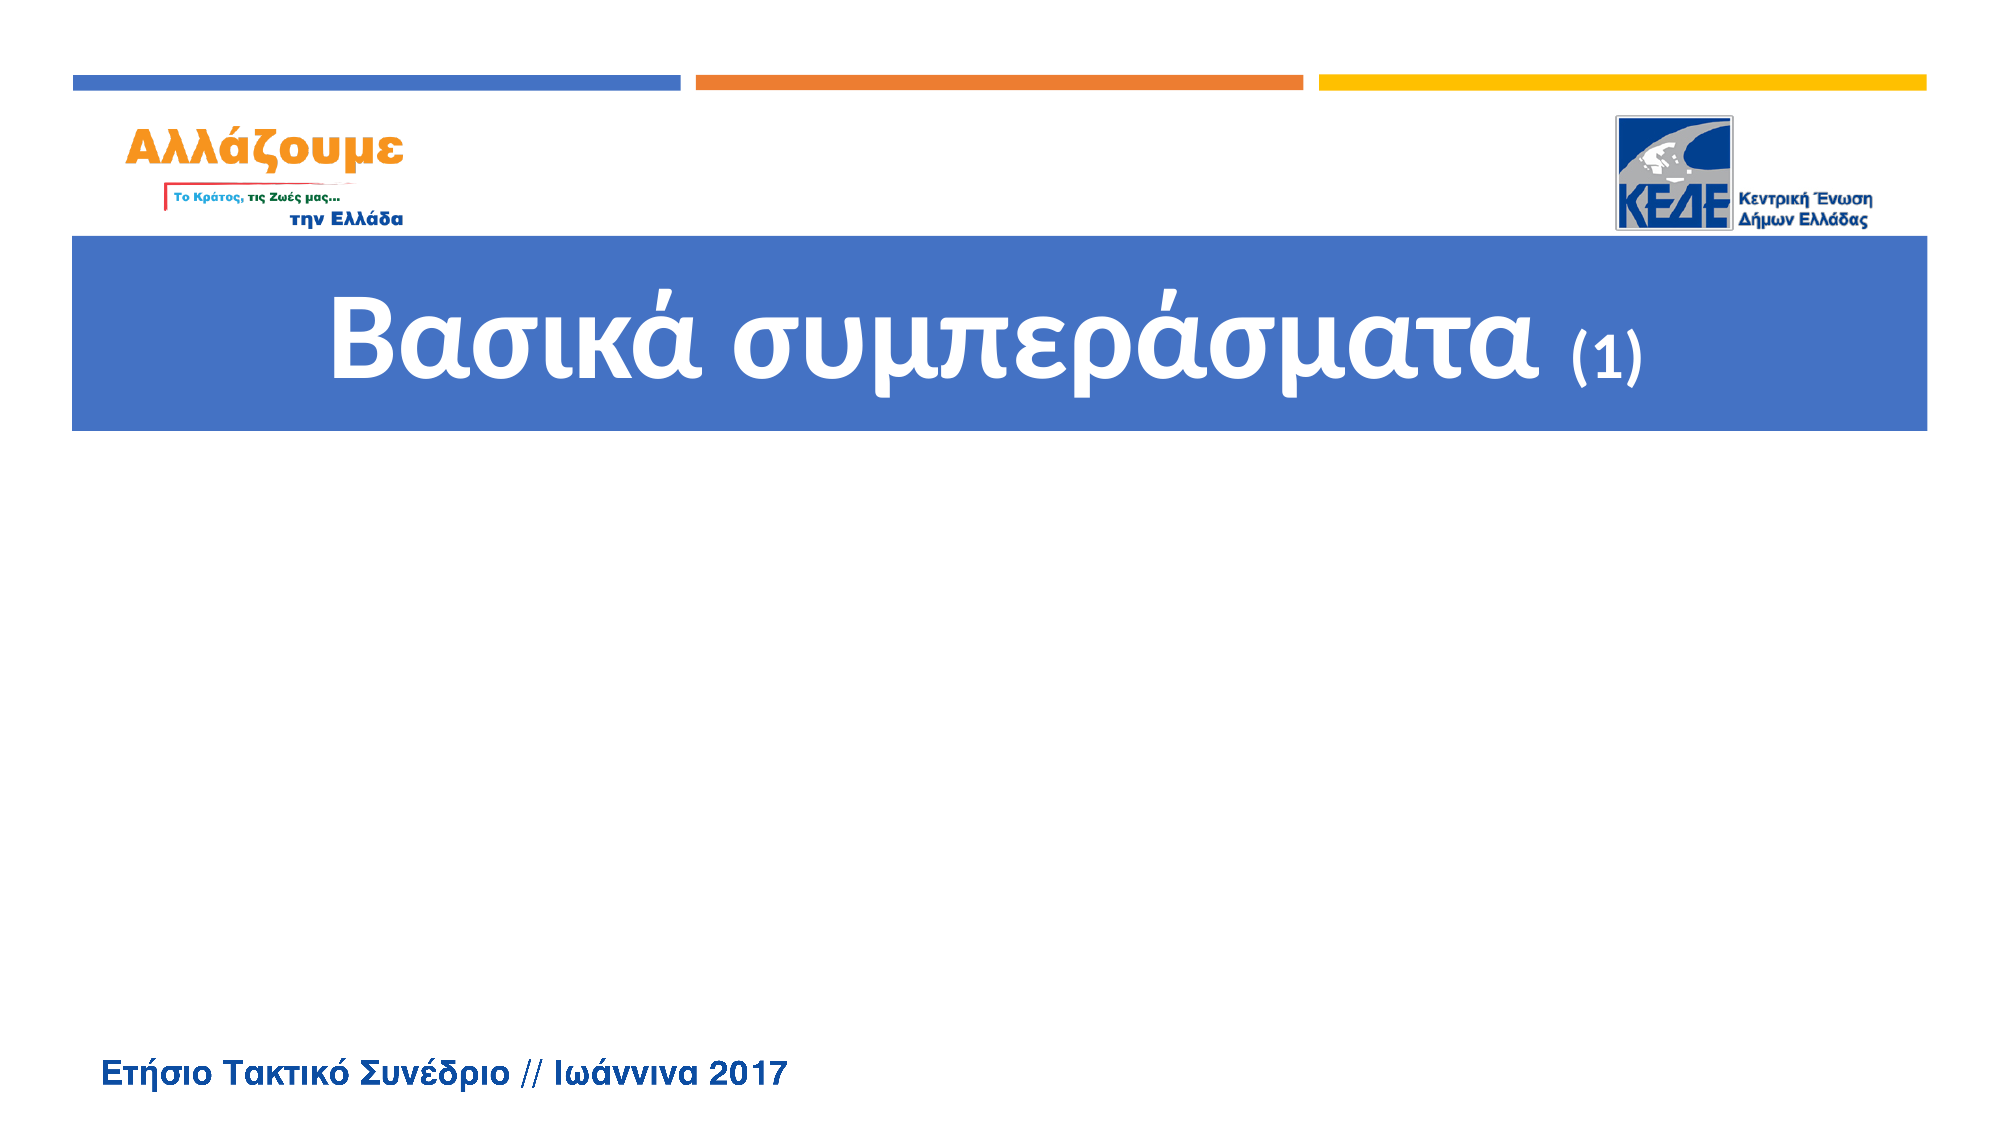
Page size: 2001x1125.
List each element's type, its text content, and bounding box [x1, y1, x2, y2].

title Βασικά συμπεράσματα (1) [95, 246, 1905, 413]
picture [45, 425, 1973, 1122]
picture [95, 114, 435, 235]
picture [1611, 108, 1879, 235]
